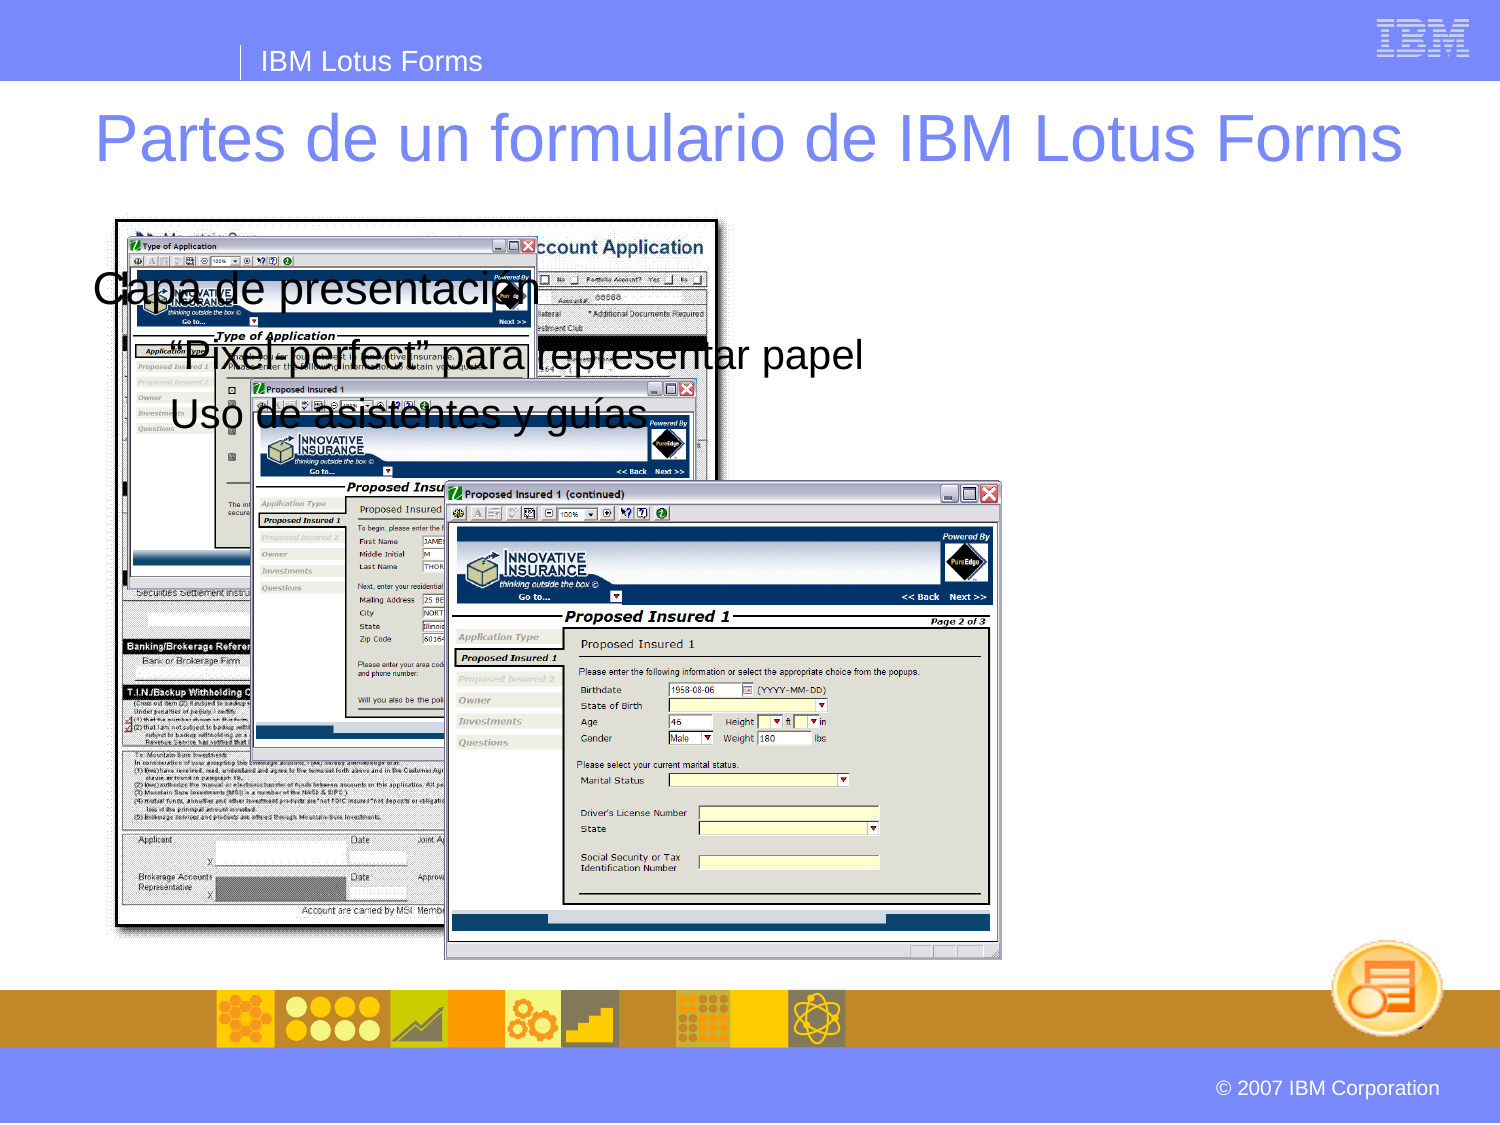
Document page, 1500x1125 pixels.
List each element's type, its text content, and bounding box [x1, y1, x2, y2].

picture [107, 233, 766, 960]
picture [1328, 937, 1447, 1040]
picture [719, 358, 729, 367]
title Partes de un formulario de IBM Lotus Forms [75, 44, 1425, 233]
picture [1376, 19, 1470, 57]
list Capa de presentación “Pixel-perfect” para representar papel Uso de asistentes y guías [766, 263, 1426, 1006]
